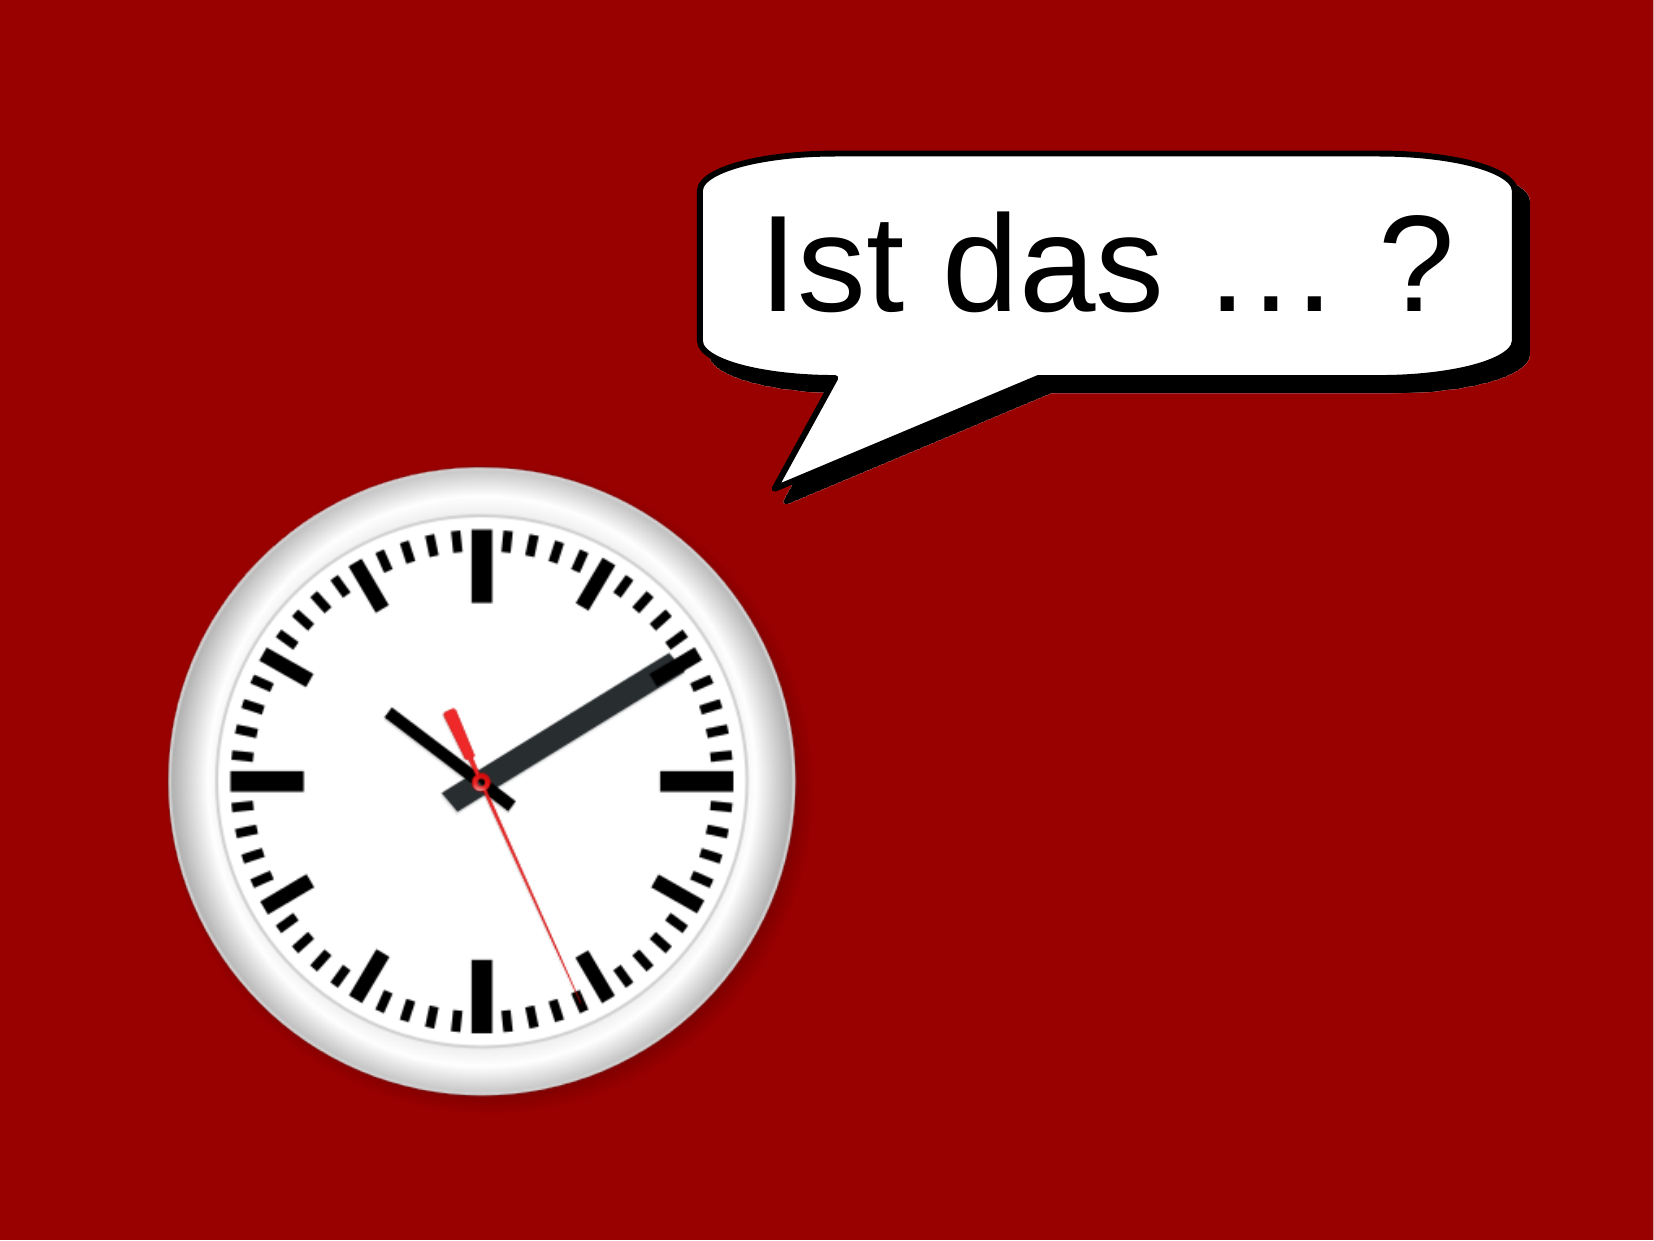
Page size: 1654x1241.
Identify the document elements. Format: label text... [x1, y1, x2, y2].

picture [165, 464, 815, 1115]
text_box [699, 153, 1515, 489]
text_box Ist das … ? [729, 179, 1486, 355]
